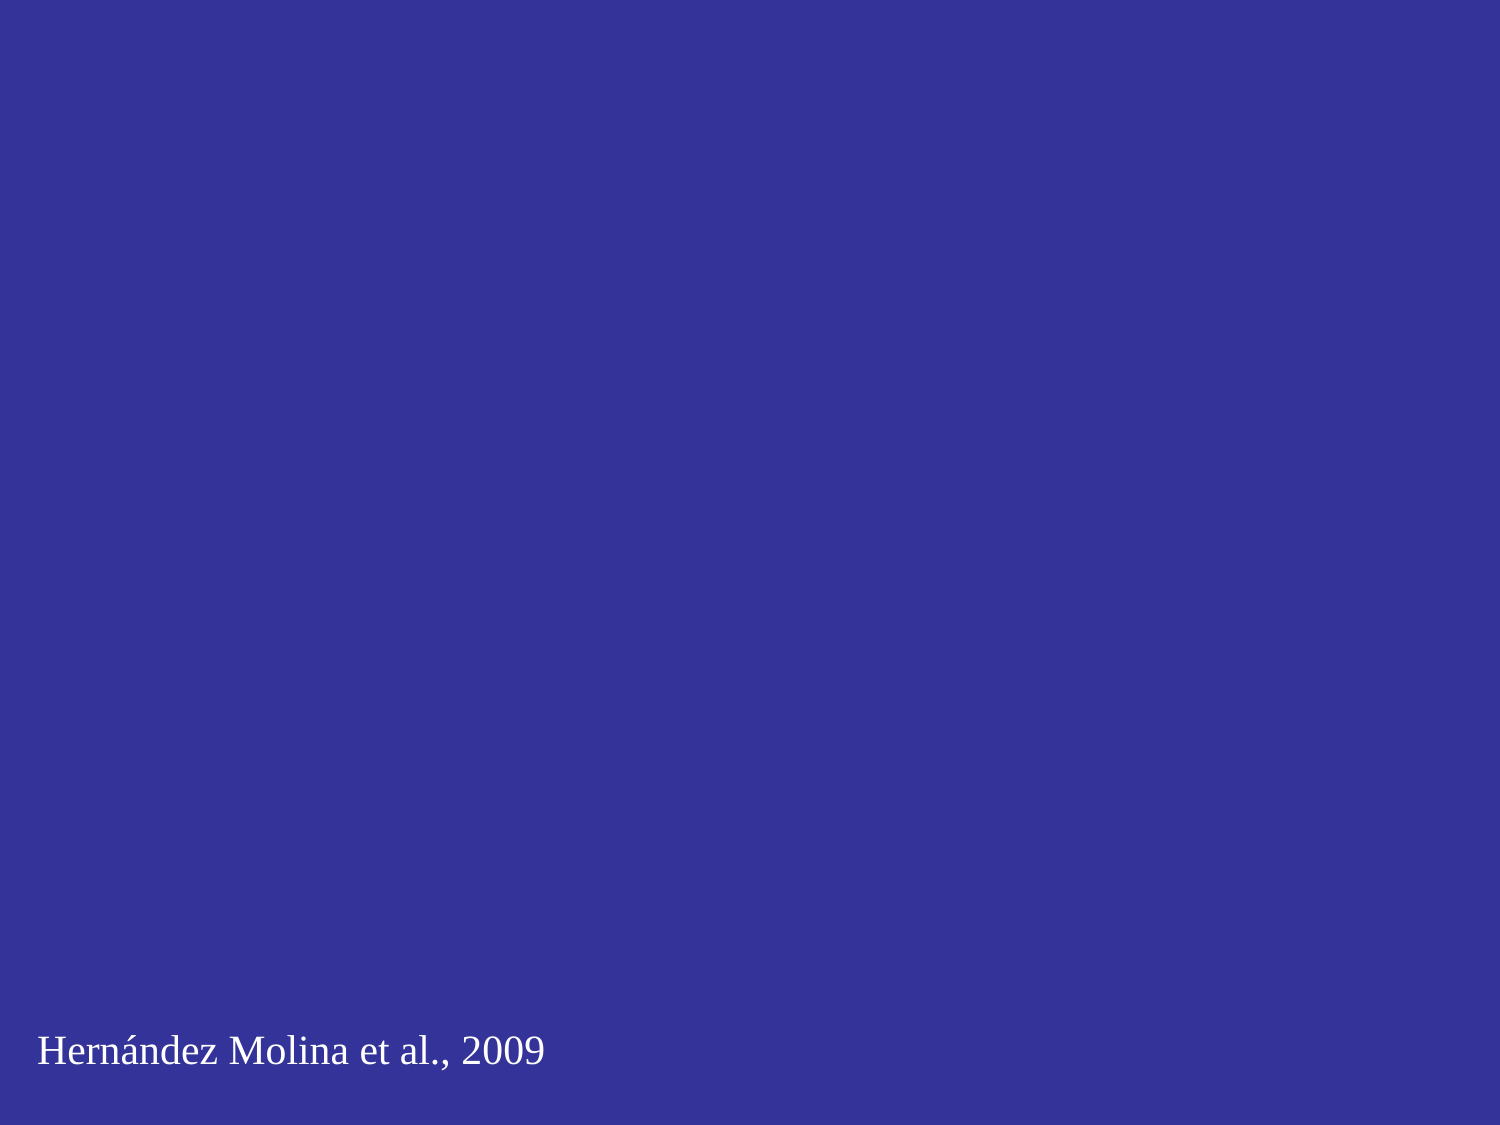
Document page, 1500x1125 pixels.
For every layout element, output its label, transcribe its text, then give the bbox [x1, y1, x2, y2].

text_box Hernández Molina et al., 2009 [22, 1014, 561, 1081]
